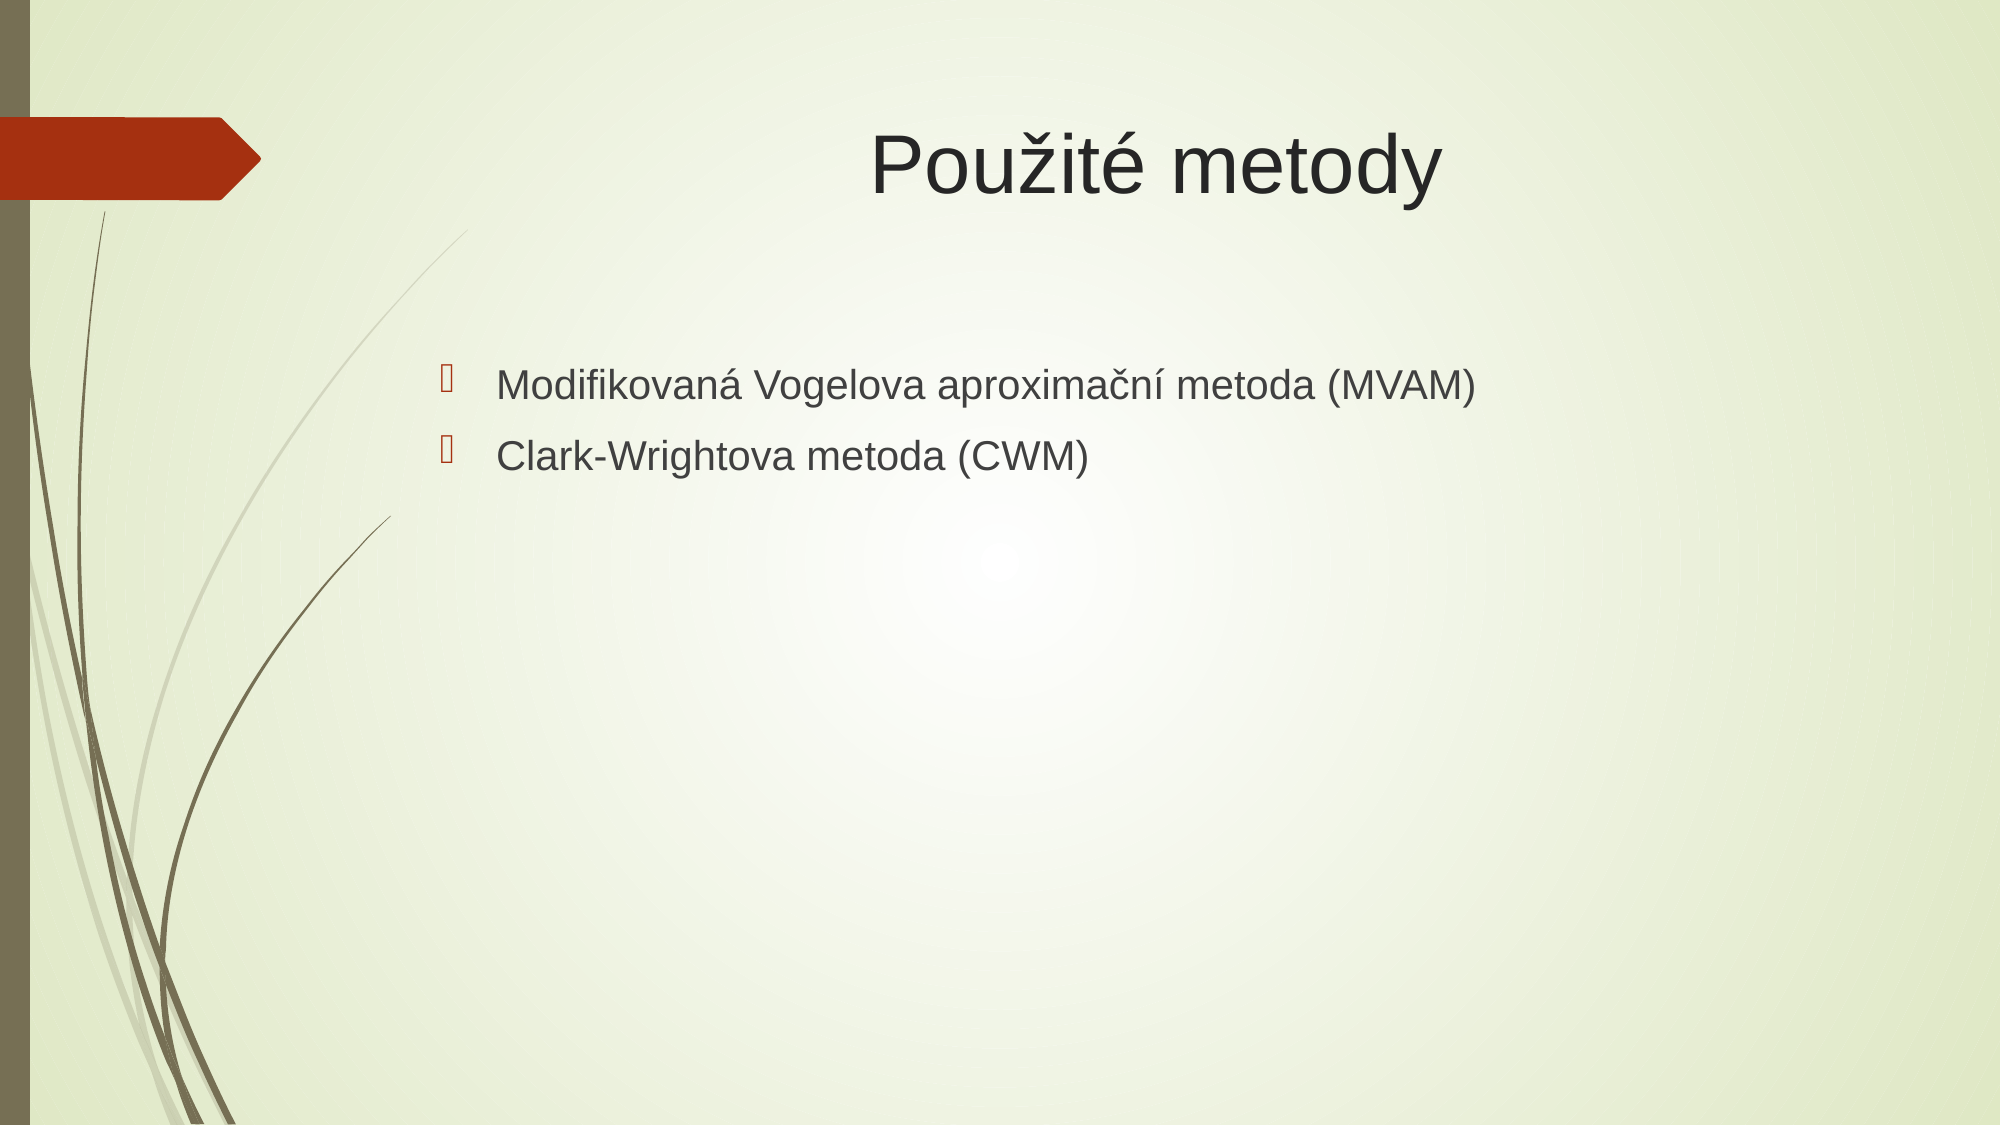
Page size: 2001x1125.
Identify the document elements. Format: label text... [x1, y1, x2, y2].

title Použité metody [425, 102, 1888, 313]
list Modifikovaná Vogelova aproximační metoda (MVAM) Clark-Wrightova metoda (CWM) [424, 350, 1888, 970]
